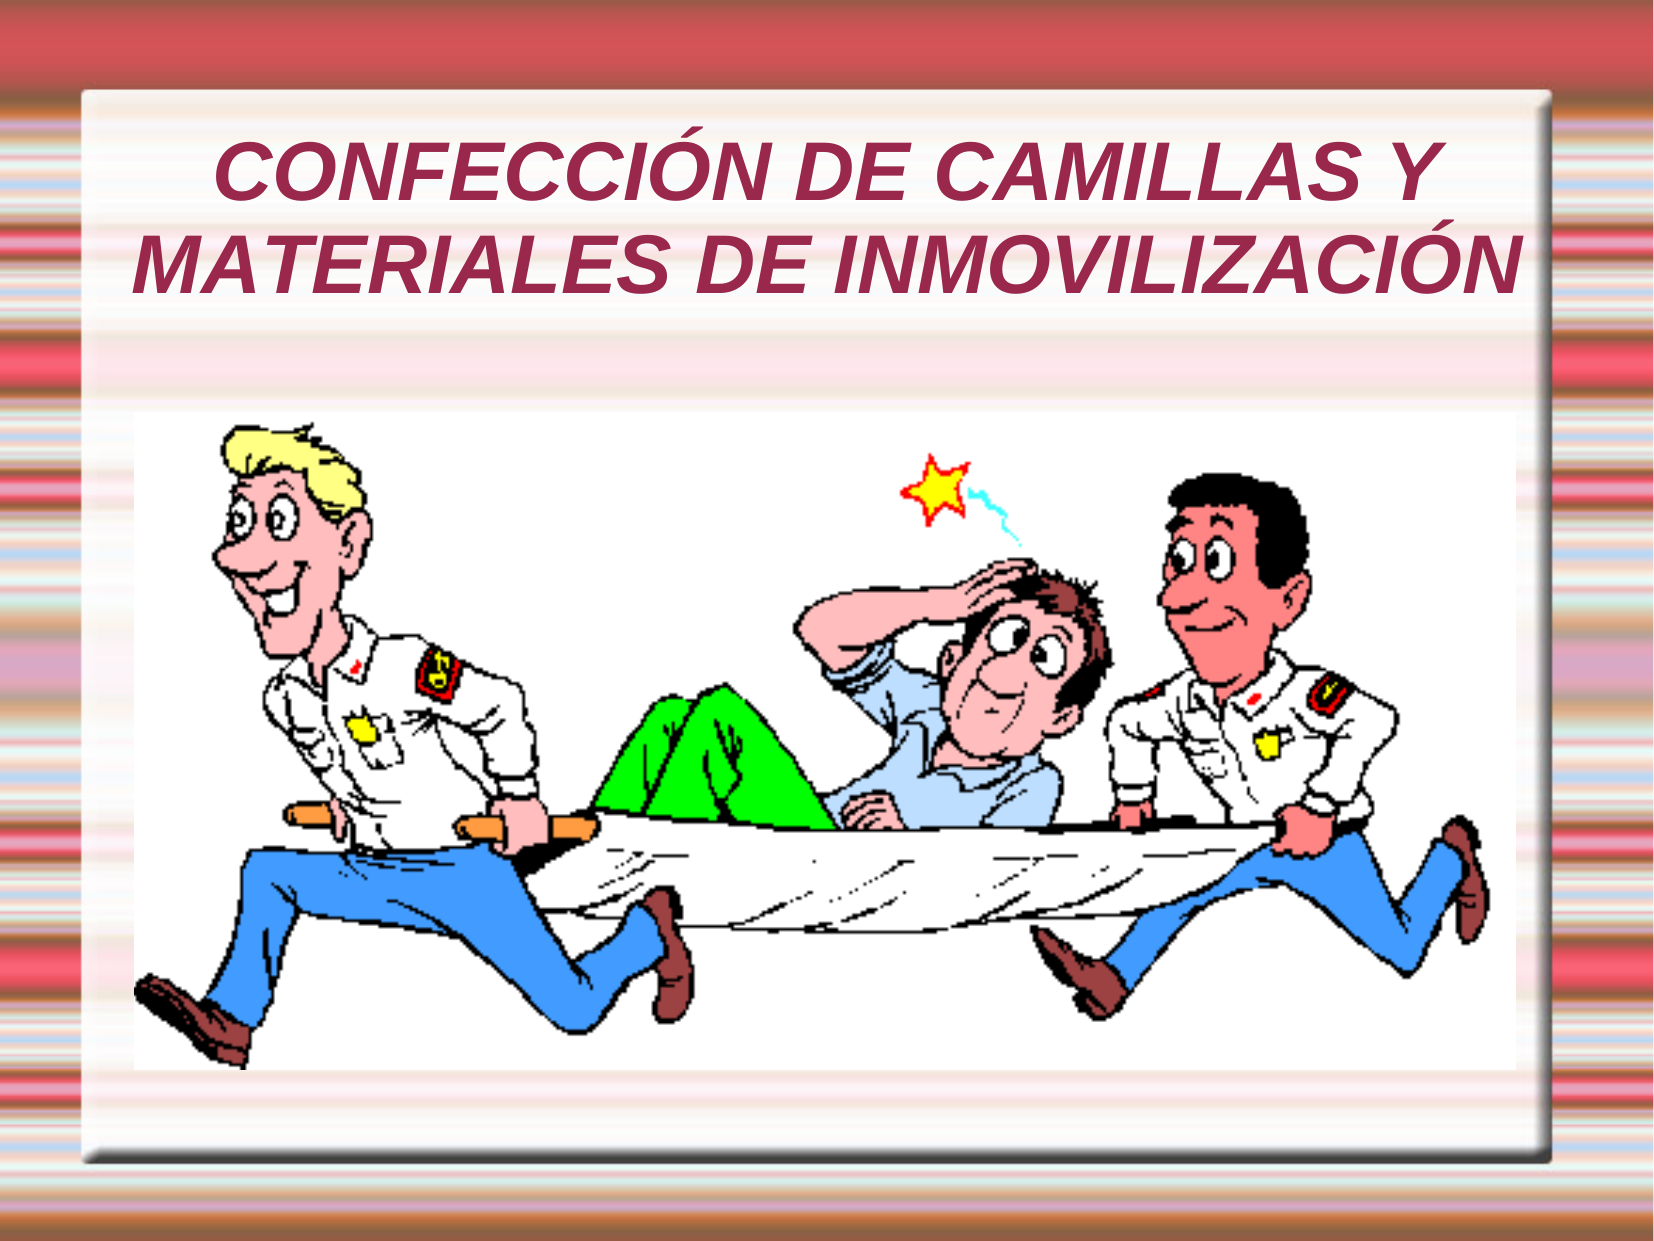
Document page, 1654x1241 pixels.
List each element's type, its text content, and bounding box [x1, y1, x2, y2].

picture [0, 0, 1654, 1241]
title CONFECCIÓN DE CAMILLAS Y MATERIALES DE INMOVILIZACIÓN [121, 114, 1534, 322]
